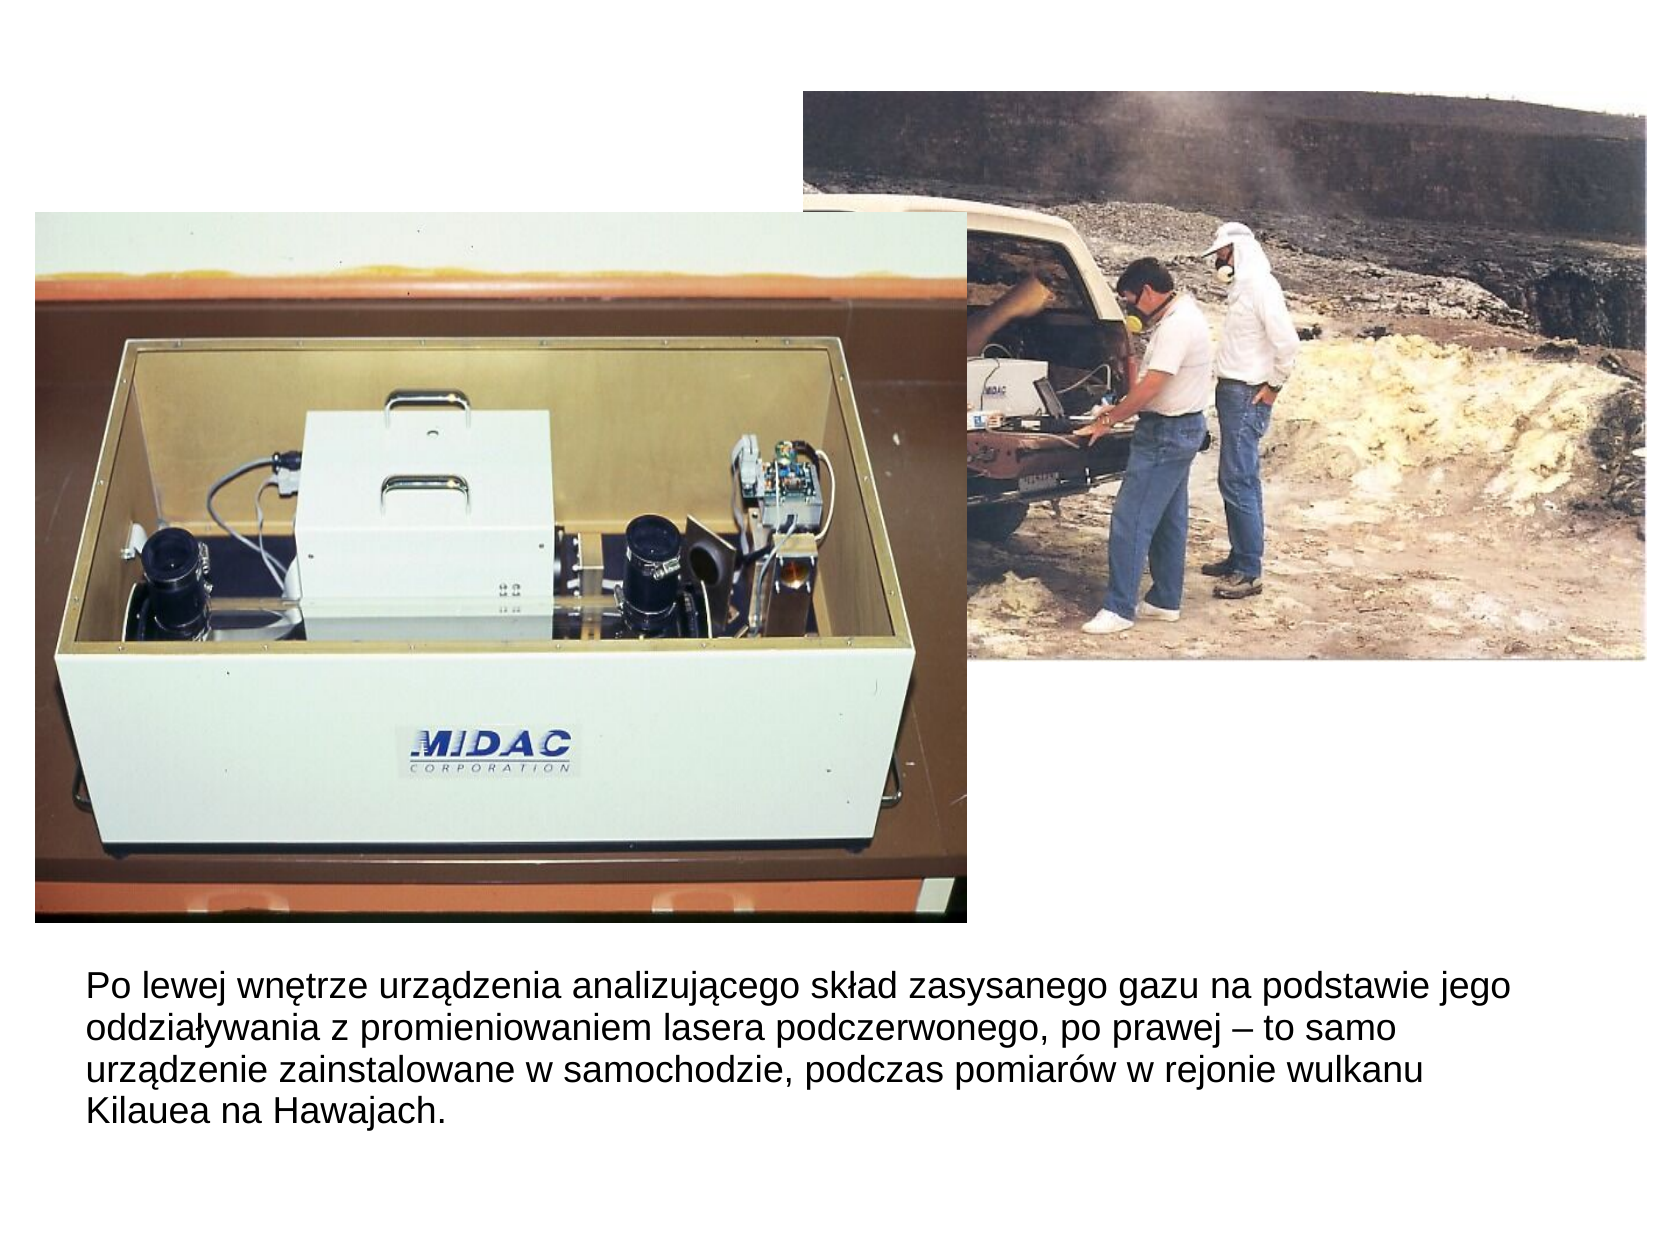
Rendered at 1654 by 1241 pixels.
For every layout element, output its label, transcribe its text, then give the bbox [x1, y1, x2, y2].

text_box Po lewej wnętrze urządzenia analizującego skład zasysanego gazu na podstawie jego oddziaływania z promieniowaniem lasera podczerwonego, po prawej – to samo urządzenie zainstalowane w samochodzie, podczas pomiarów w rejonie wulkanu Kilauea na Hawajach. [70, 956, 1571, 1140]
picture [35, 91, 1647, 923]
